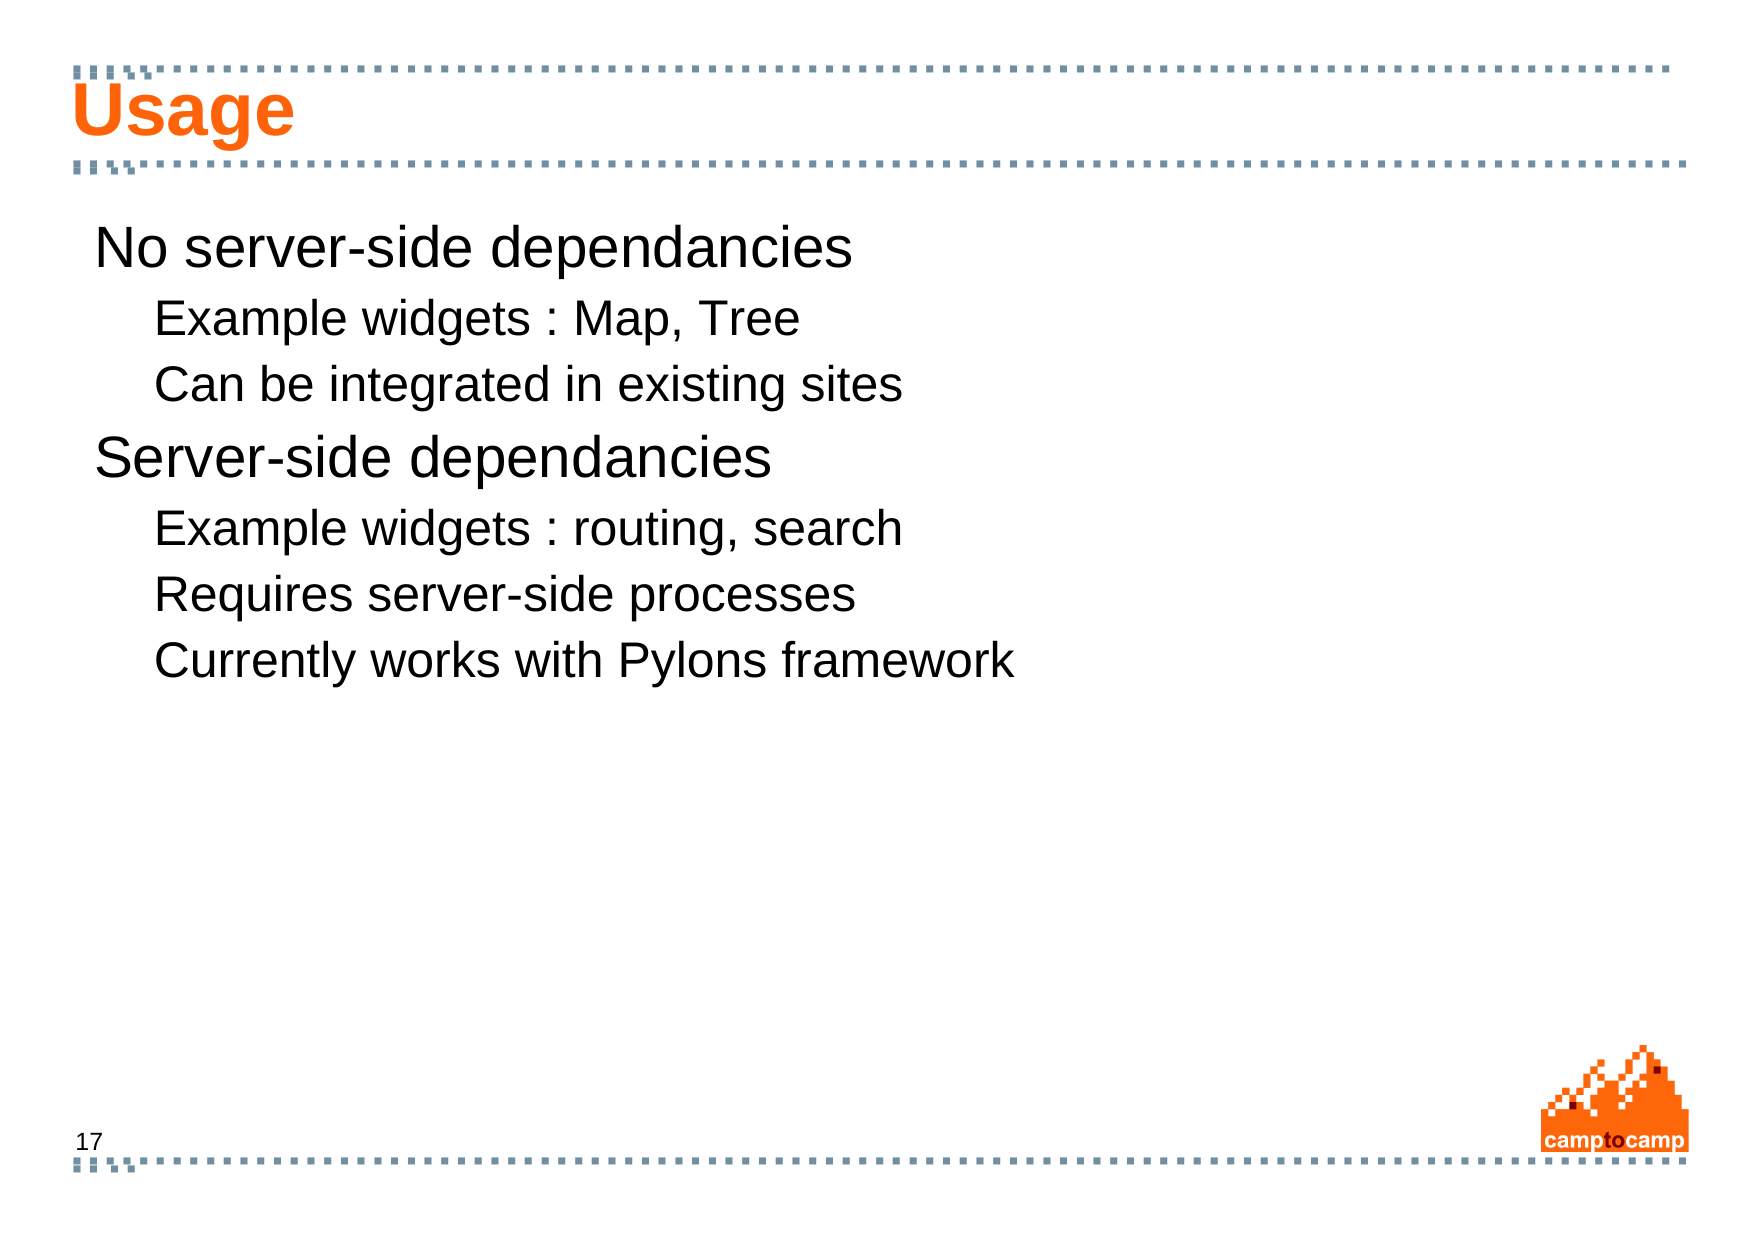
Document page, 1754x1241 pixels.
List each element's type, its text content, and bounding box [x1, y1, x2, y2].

list No server-side dependancies Example widgets : Map, Tree Can be integrated in existing sites Server-side dependancies Example widgets : routing, search Requires server-side processes Currently works with Pylons framework [94, 215, 1654, 1031]
title Usage [71, 67, 1689, 152]
picture [1541, 1045, 1689, 1152]
